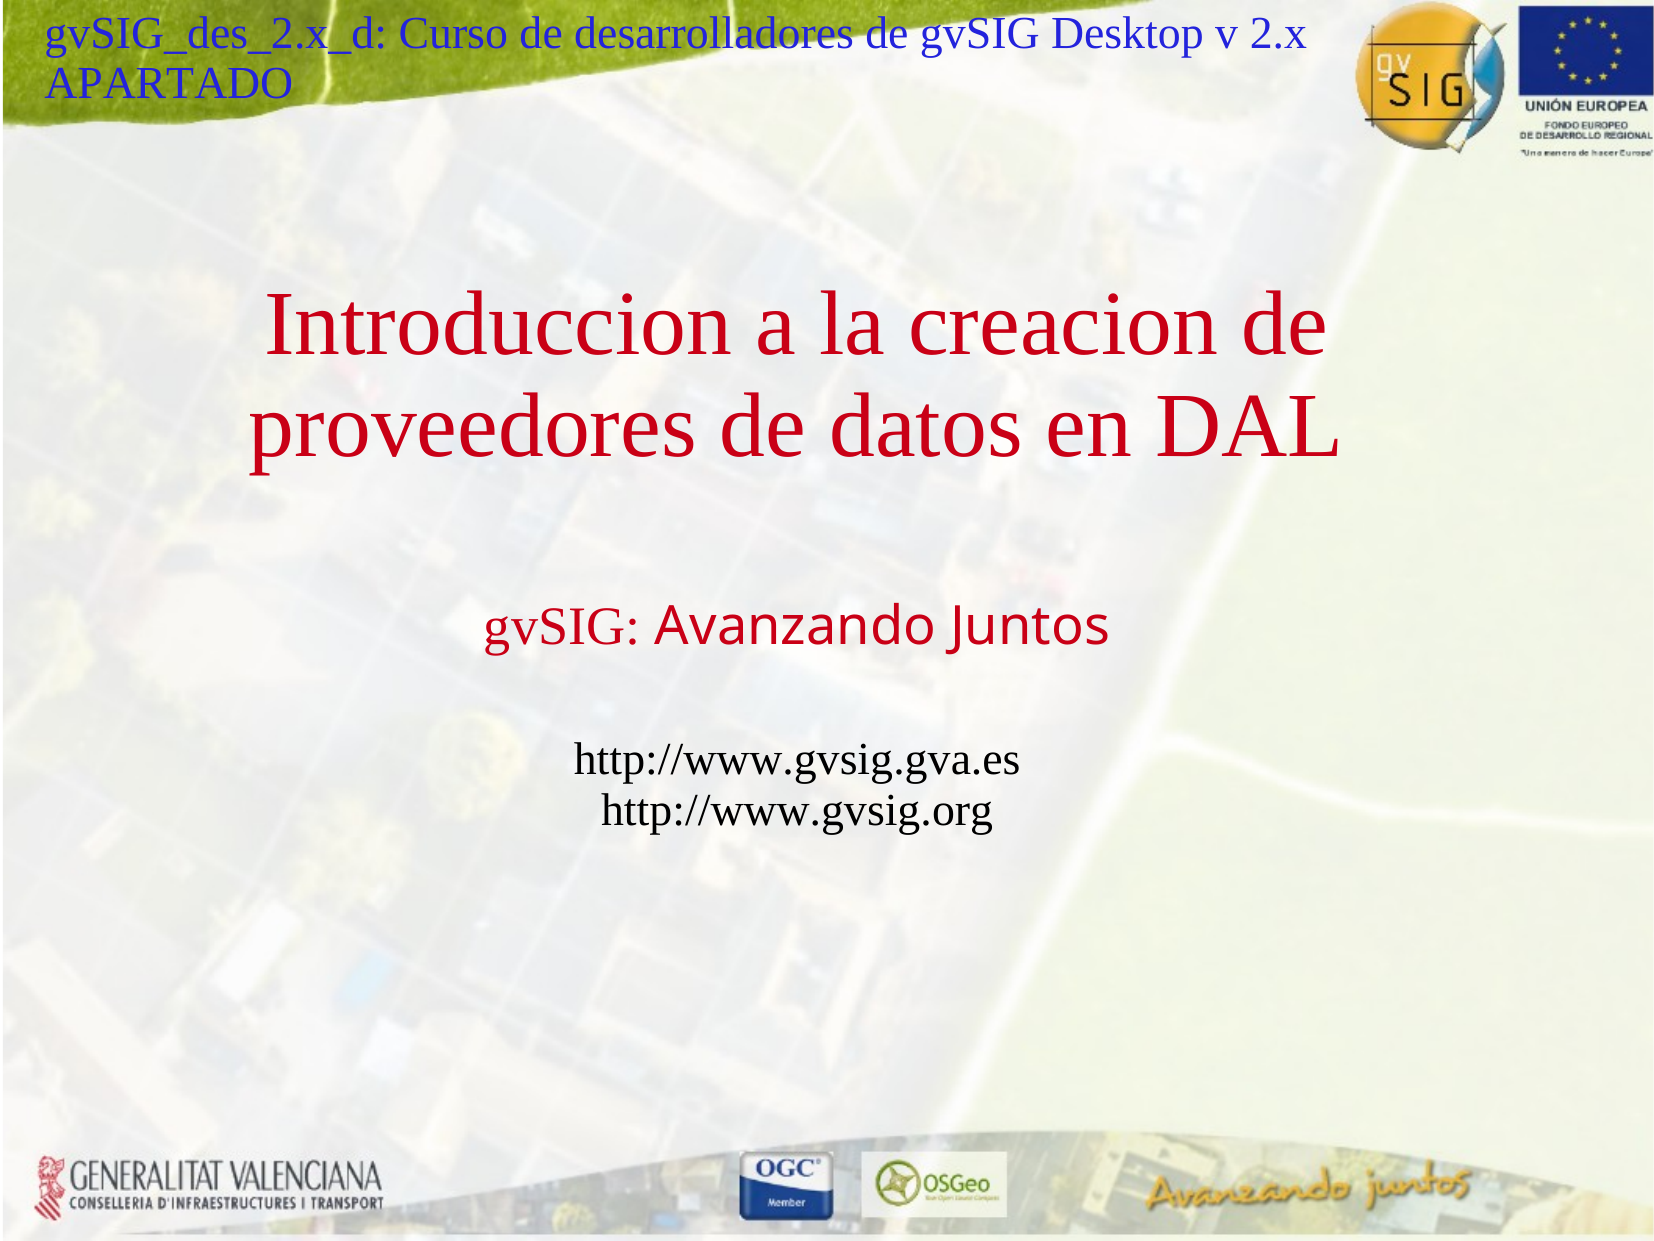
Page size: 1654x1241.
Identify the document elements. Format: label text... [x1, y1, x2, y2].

text_box Introduccion a la creacion de proveedores de datos en DAL gvSIG: Avanzando Juntos http://www.gvsig.gva.es http://www.gvsig.org [88, 210, 1506, 1150]
picture [2, 0, 1654, 1241]
